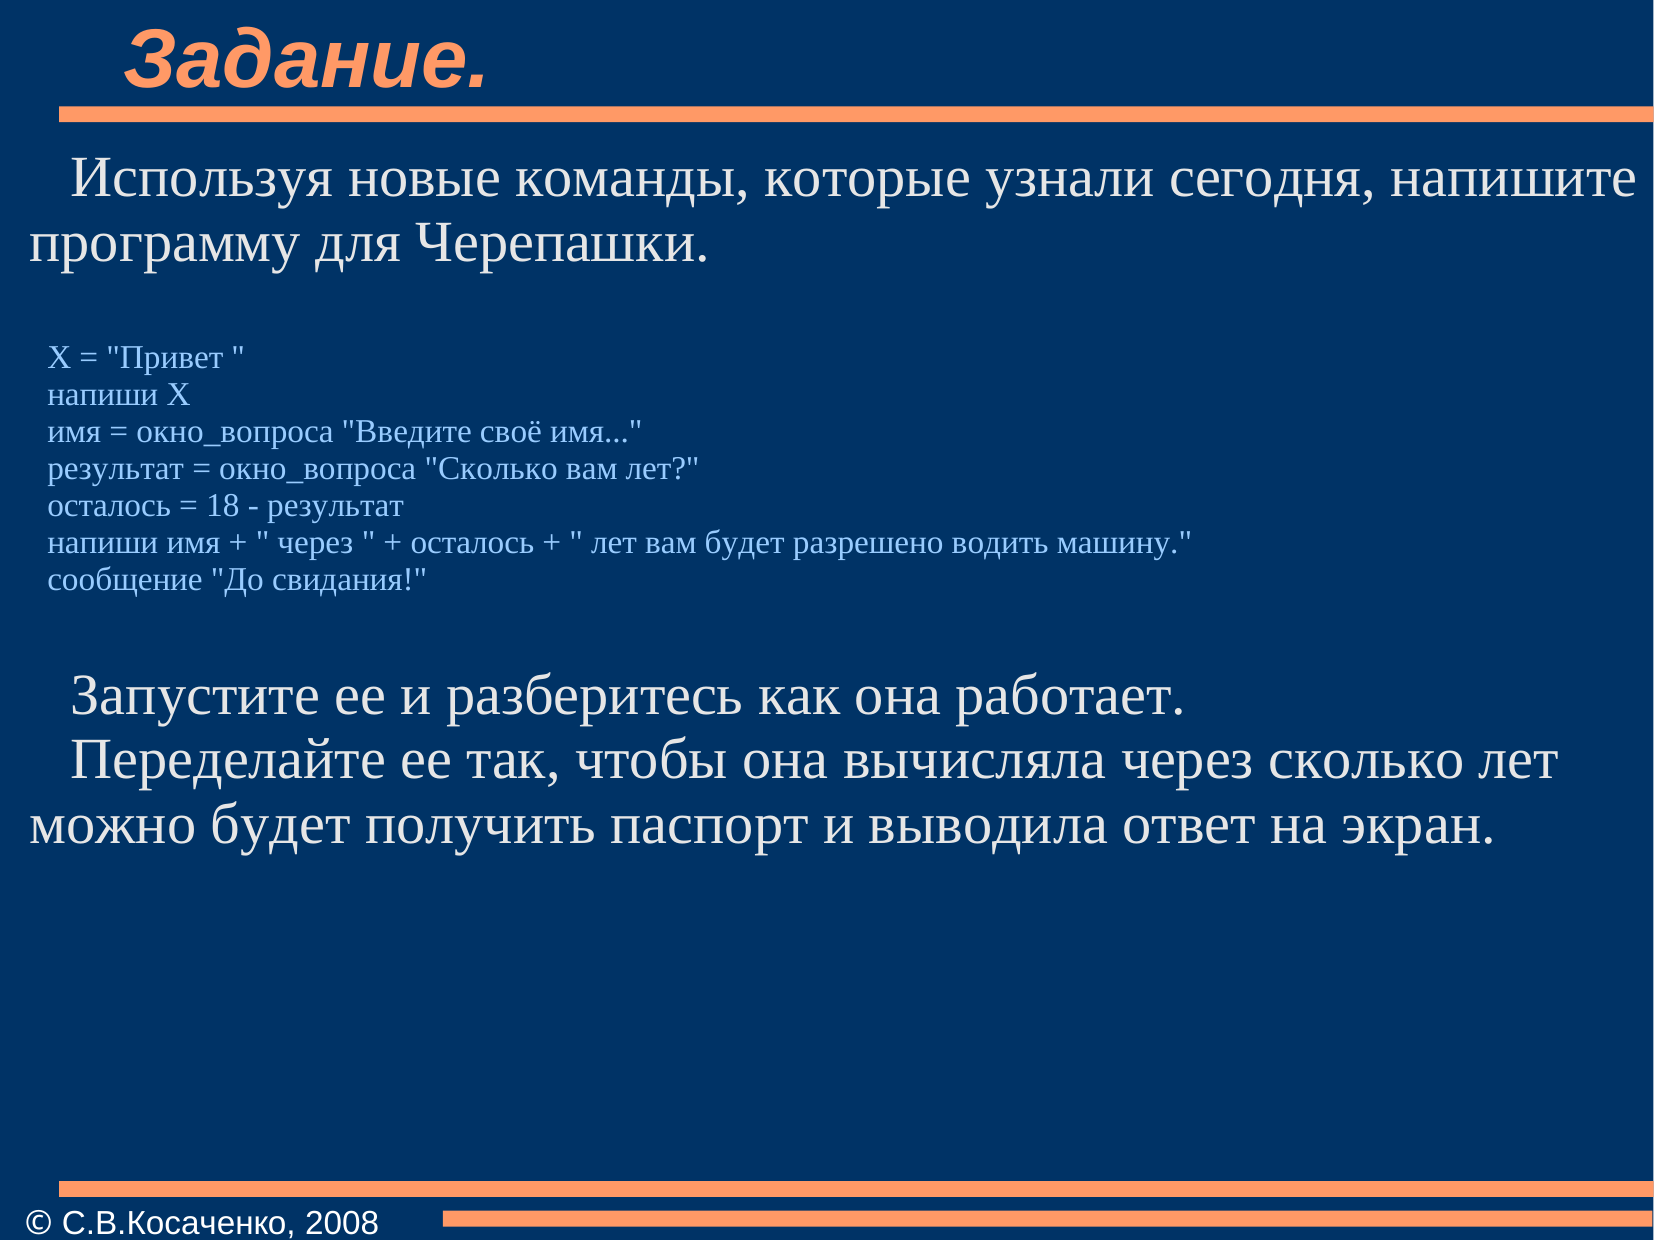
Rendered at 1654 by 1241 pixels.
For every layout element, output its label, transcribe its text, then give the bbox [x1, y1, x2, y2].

title Задание. [123, 0, 1536, 119]
list Используя новые команды, которые узнали сегодня, напишите программу для Черепашки. X = "Привет " напиши X имя = окно_вопроса "Введите своё имя..." результат = окно_вопроса "Сколько вам лет?" осталось = 18 - результат напиши имя + " через " + осталось + " лет вам будет разрешено водить машину." сообщение "До свидания!" Запустите ее и разберитесь как она работает. Переделайте ее так, чтобы она вычисляла через сколько лет можно будет получить паспорт и выводила ответ на экран. [29, 144, 1654, 957]
